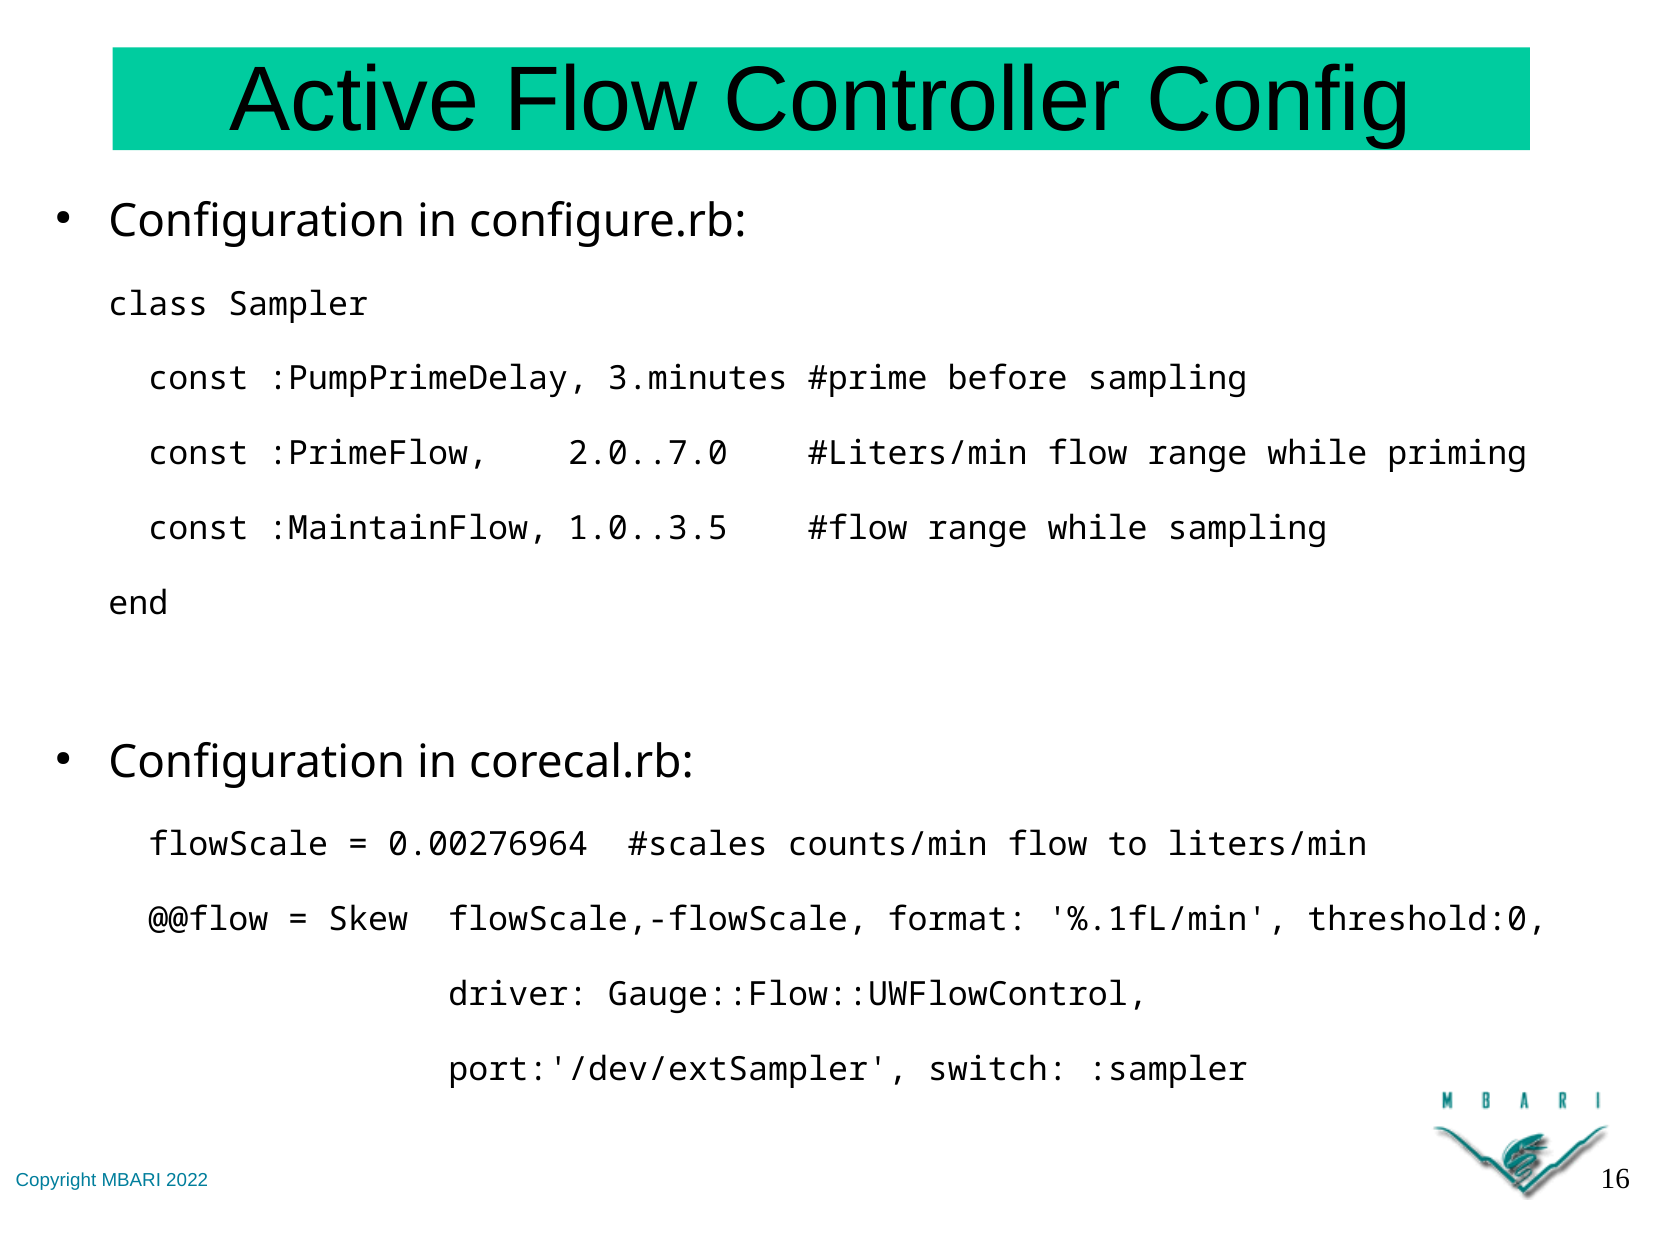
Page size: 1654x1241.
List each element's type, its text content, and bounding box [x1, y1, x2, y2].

picture [1426, 1156, 1613, 1200]
list Configuration in configure.rb: class Sampler const :PumpPrimeDelay, 3.minutes #prime before sampling const :PrimeFlow, 2.0..7.0 #Liters/min flow range while priming const :MaintainFlow, 1.0..3.5 #flow range while sampling end Configuration in corecal.rb: flowScale = 0.00276964 #scales counts/min flow to liters/min @@flow = Skew flowScale,-flowScale, format: '%.1fL/min', threshold:0, driver: Gauge::Flow::UWFlowControl, port:'/dev/extSampler', switch: :sampler [37, 187, 1613, 1156]
title Active Flow Controller Config [112, 47, 1530, 151]
